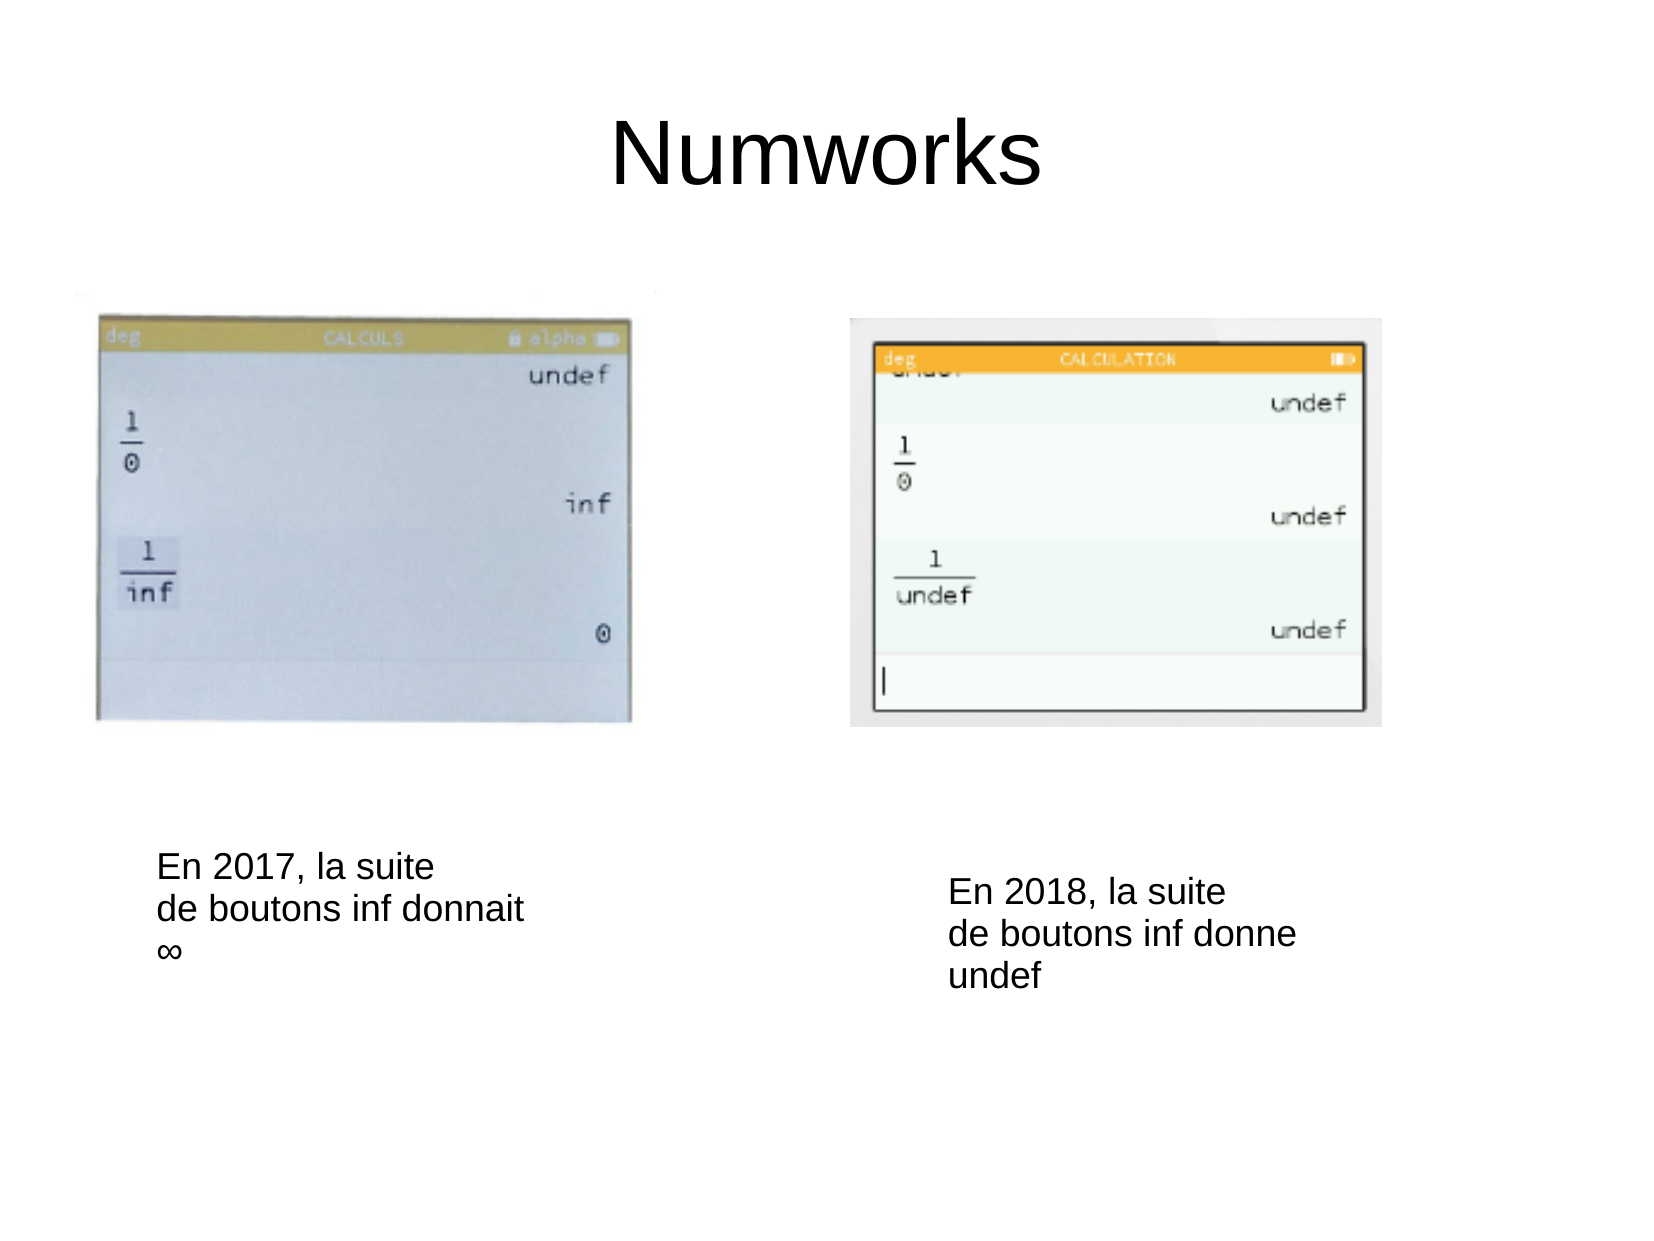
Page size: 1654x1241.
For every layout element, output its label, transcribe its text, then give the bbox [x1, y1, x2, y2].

picture [850, 318, 1382, 727]
title Numworks [82, 49, 1571, 257]
text_box En 2018, la suite de boutons inf donne undef [933, 863, 1312, 1004]
text_box En 2017, la suite de boutons inf donnait ∞ [141, 838, 540, 980]
picture [75, 292, 657, 745]
